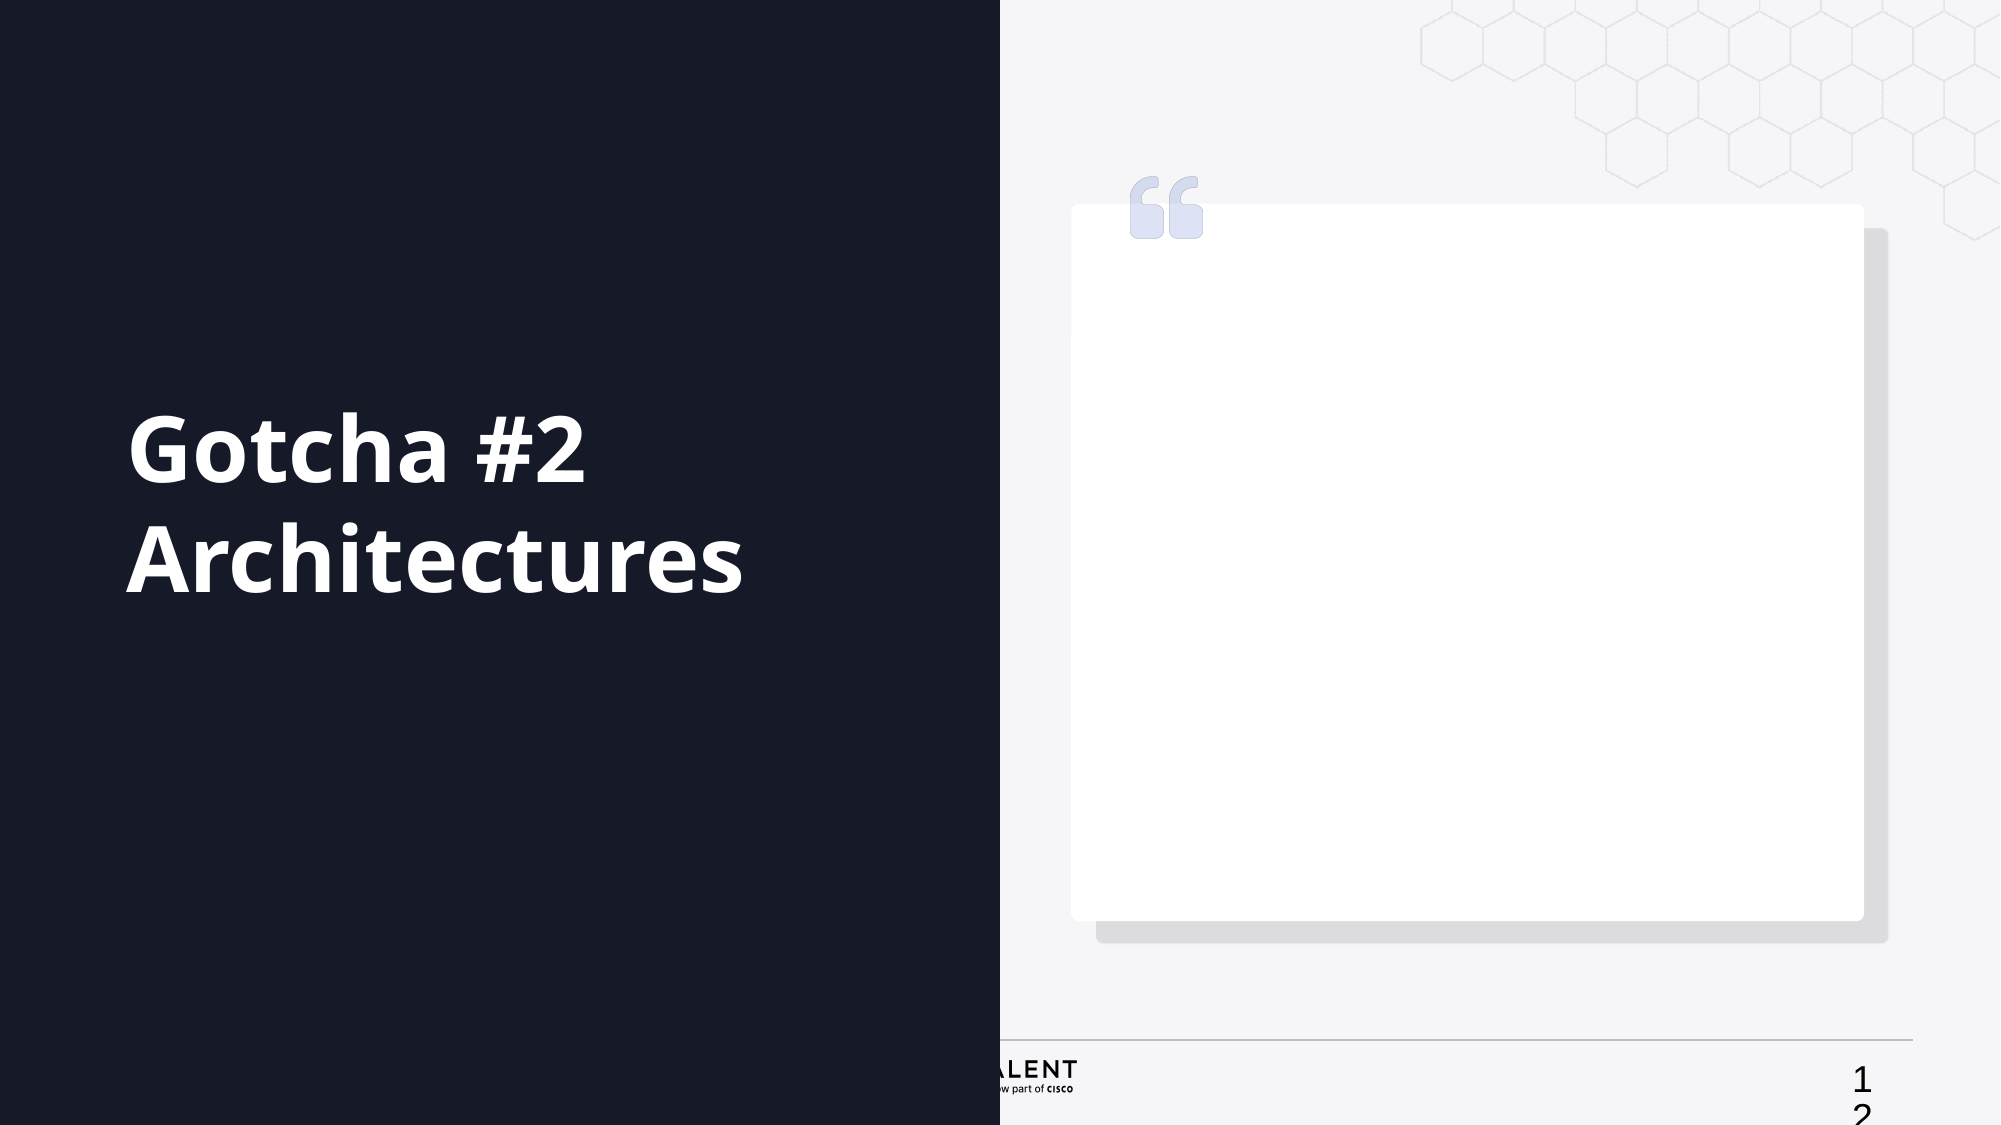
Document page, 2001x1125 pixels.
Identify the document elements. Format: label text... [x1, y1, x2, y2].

picture [1000, 0, 2000, 1125]
list Gotcha #2 Architectures [110, 383, 871, 621]
